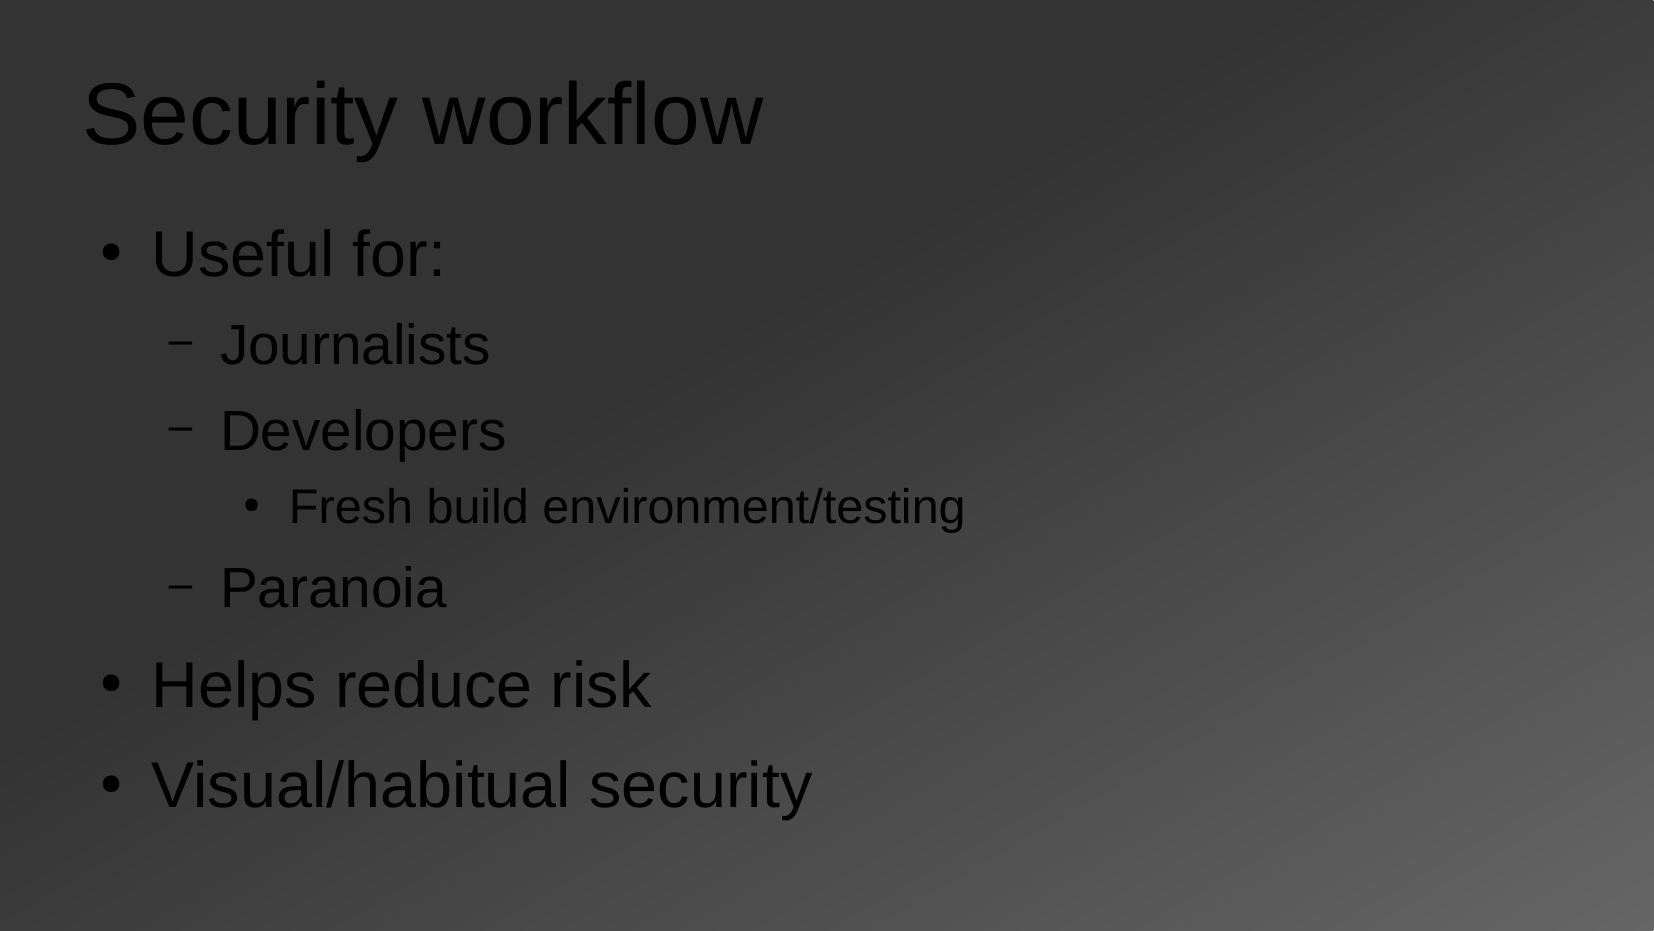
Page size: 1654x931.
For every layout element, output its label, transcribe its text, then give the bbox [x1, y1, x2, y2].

list Useful for: Journalists Developers Fresh build environment/testing Paranoia Helps reduce risk Visual/habitual security [82, 217, 1613, 826]
title Security workflow [82, 37, 1571, 193]
